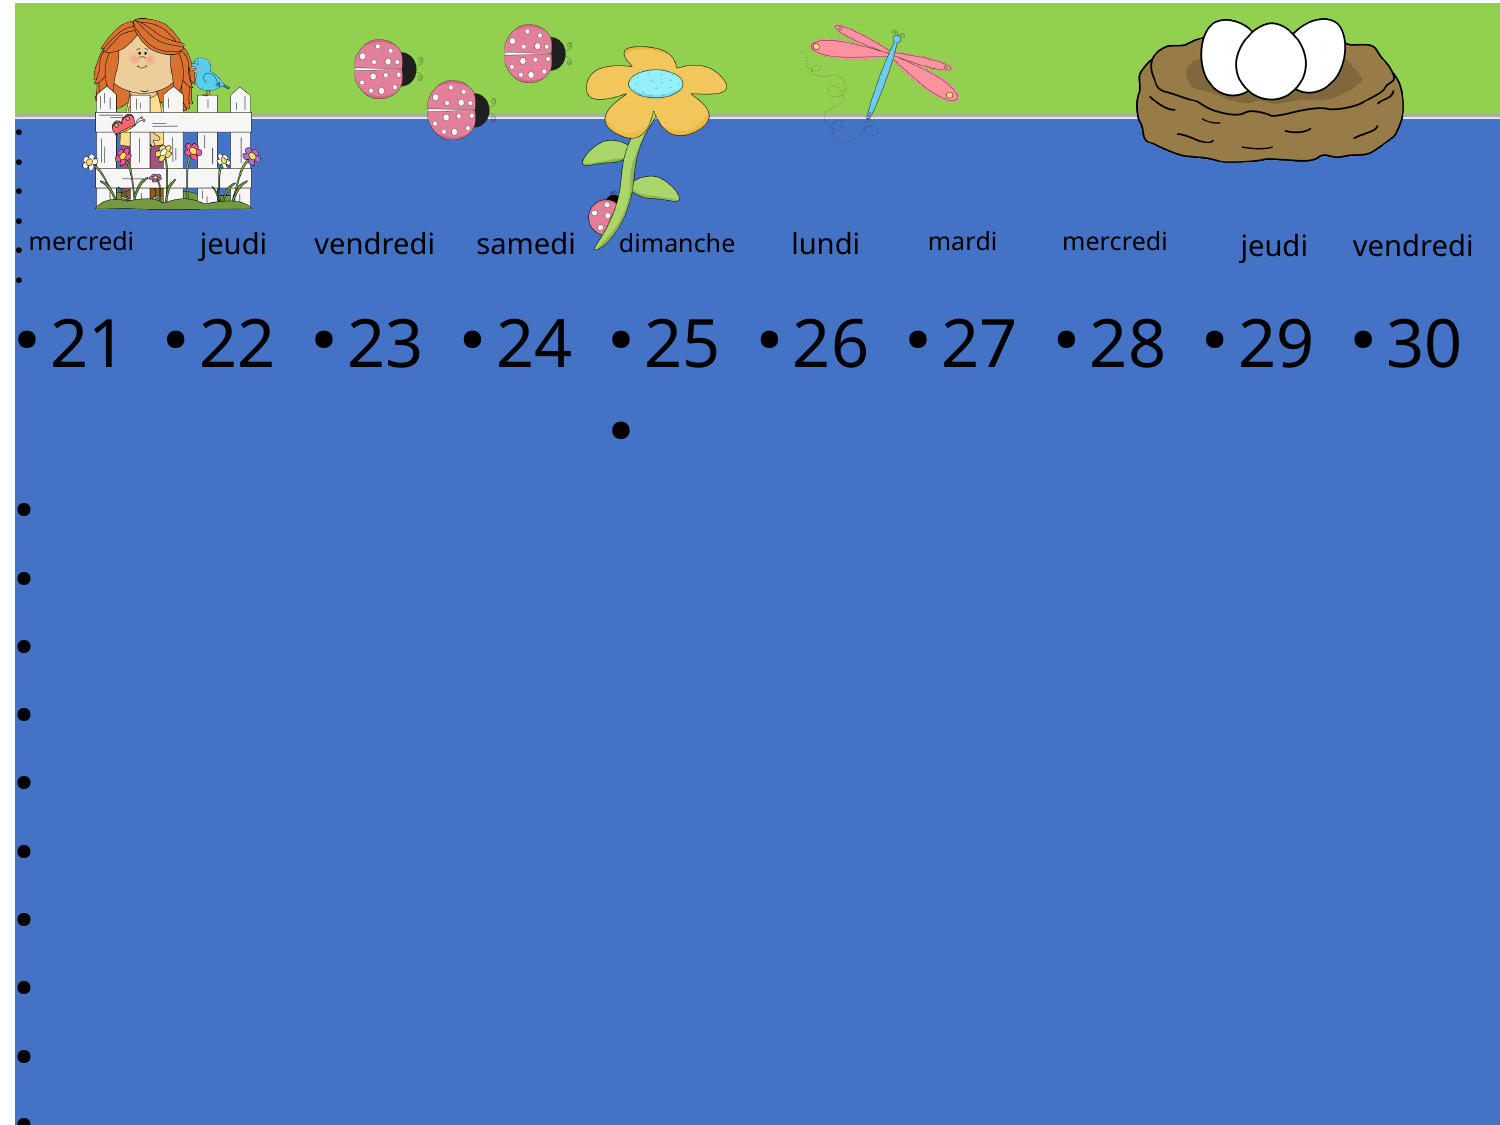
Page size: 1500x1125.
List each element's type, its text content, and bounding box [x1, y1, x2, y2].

table_cell [609, 478, 758, 1125]
table_cell [461, 478, 609, 1125]
table_cell [1203, 478, 1351, 1125]
text_box mercredi [1047, 218, 1183, 263]
table_cell [758, 478, 906, 1125]
table_cell 28 [1054, 296, 1203, 478]
text_box samedi [461, 218, 591, 268]
table_header [164, 119, 312, 296]
table_cell [1054, 478, 1203, 1125]
table_header [609, 119, 758, 296]
text_box jeudi [1226, 220, 1323, 270]
table_header [461, 119, 582, 218]
table_cell [312, 478, 461, 1125]
table_cell 27 [906, 296, 1054, 478]
table_header [312, 119, 461, 296]
table_header [461, 250, 609, 296]
table_cell 25 [609, 296, 758, 478]
table_cell 26 [758, 296, 906, 478]
table_header [758, 119, 906, 296]
text_box mercredi [14, 218, 150, 263]
table_cell [164, 478, 312, 1125]
table_cell 24 [461, 296, 609, 478]
text_box lundi [776, 218, 875, 268]
table_cell [906, 478, 1054, 1125]
text_box vendredi [299, 218, 450, 268]
picture [504, 24, 572, 83]
picture [427, 81, 496, 140]
table_cell [1351, 478, 1500, 1125]
picture [82, 18, 261, 210]
picture [582, 46, 727, 250]
text_box [15, 3, 1500, 114]
picture [354, 39, 423, 99]
text_box jeudi [185, 218, 283, 268]
text_box vendredi [1338, 220, 1489, 270]
table_cell 23 [312, 296, 461, 478]
table_cell [15, 478, 164, 1125]
text_box dimanche [604, 220, 751, 265]
table_cell 22 [164, 296, 312, 478]
table_header [1054, 119, 1203, 296]
picture [801, 24, 959, 144]
picture [1136, 18, 1404, 163]
table_cell 30 [1351, 296, 1500, 478]
table_cell 21 [15, 296, 164, 478]
text_box mardi [913, 218, 1013, 263]
table_header [1203, 163, 1351, 296]
table_cell 29 [1203, 296, 1351, 478]
table_header [1351, 119, 1500, 296]
table_header [15, 119, 164, 296]
table_header [906, 119, 1054, 296]
